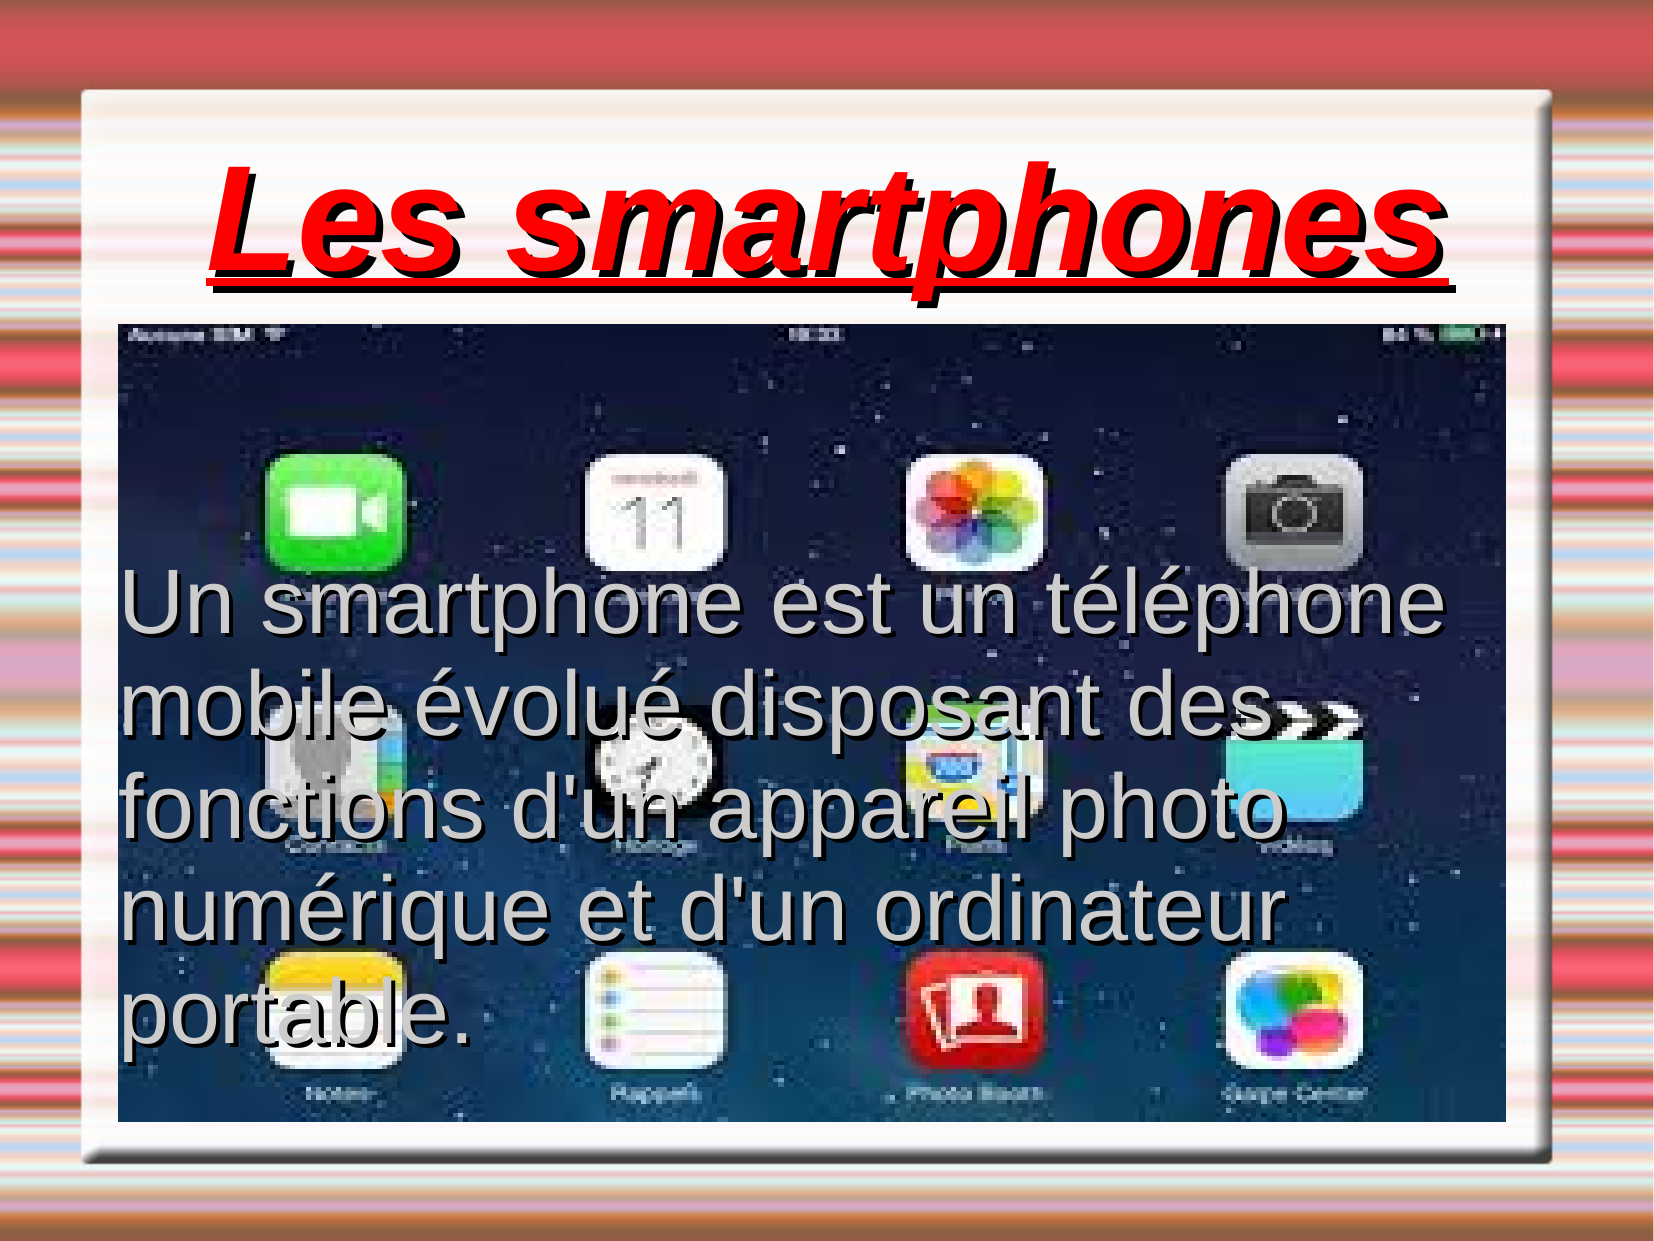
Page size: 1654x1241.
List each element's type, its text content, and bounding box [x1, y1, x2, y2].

picture [0, 0, 1654, 1241]
title Les smartphones [121, 114, 1534, 322]
text_box Un smartphone est un téléphone mobile évolué disposant des fonctions d'un appareil photo numérique et d'un ordinateur portable. [118, 550, 1506, 1063]
